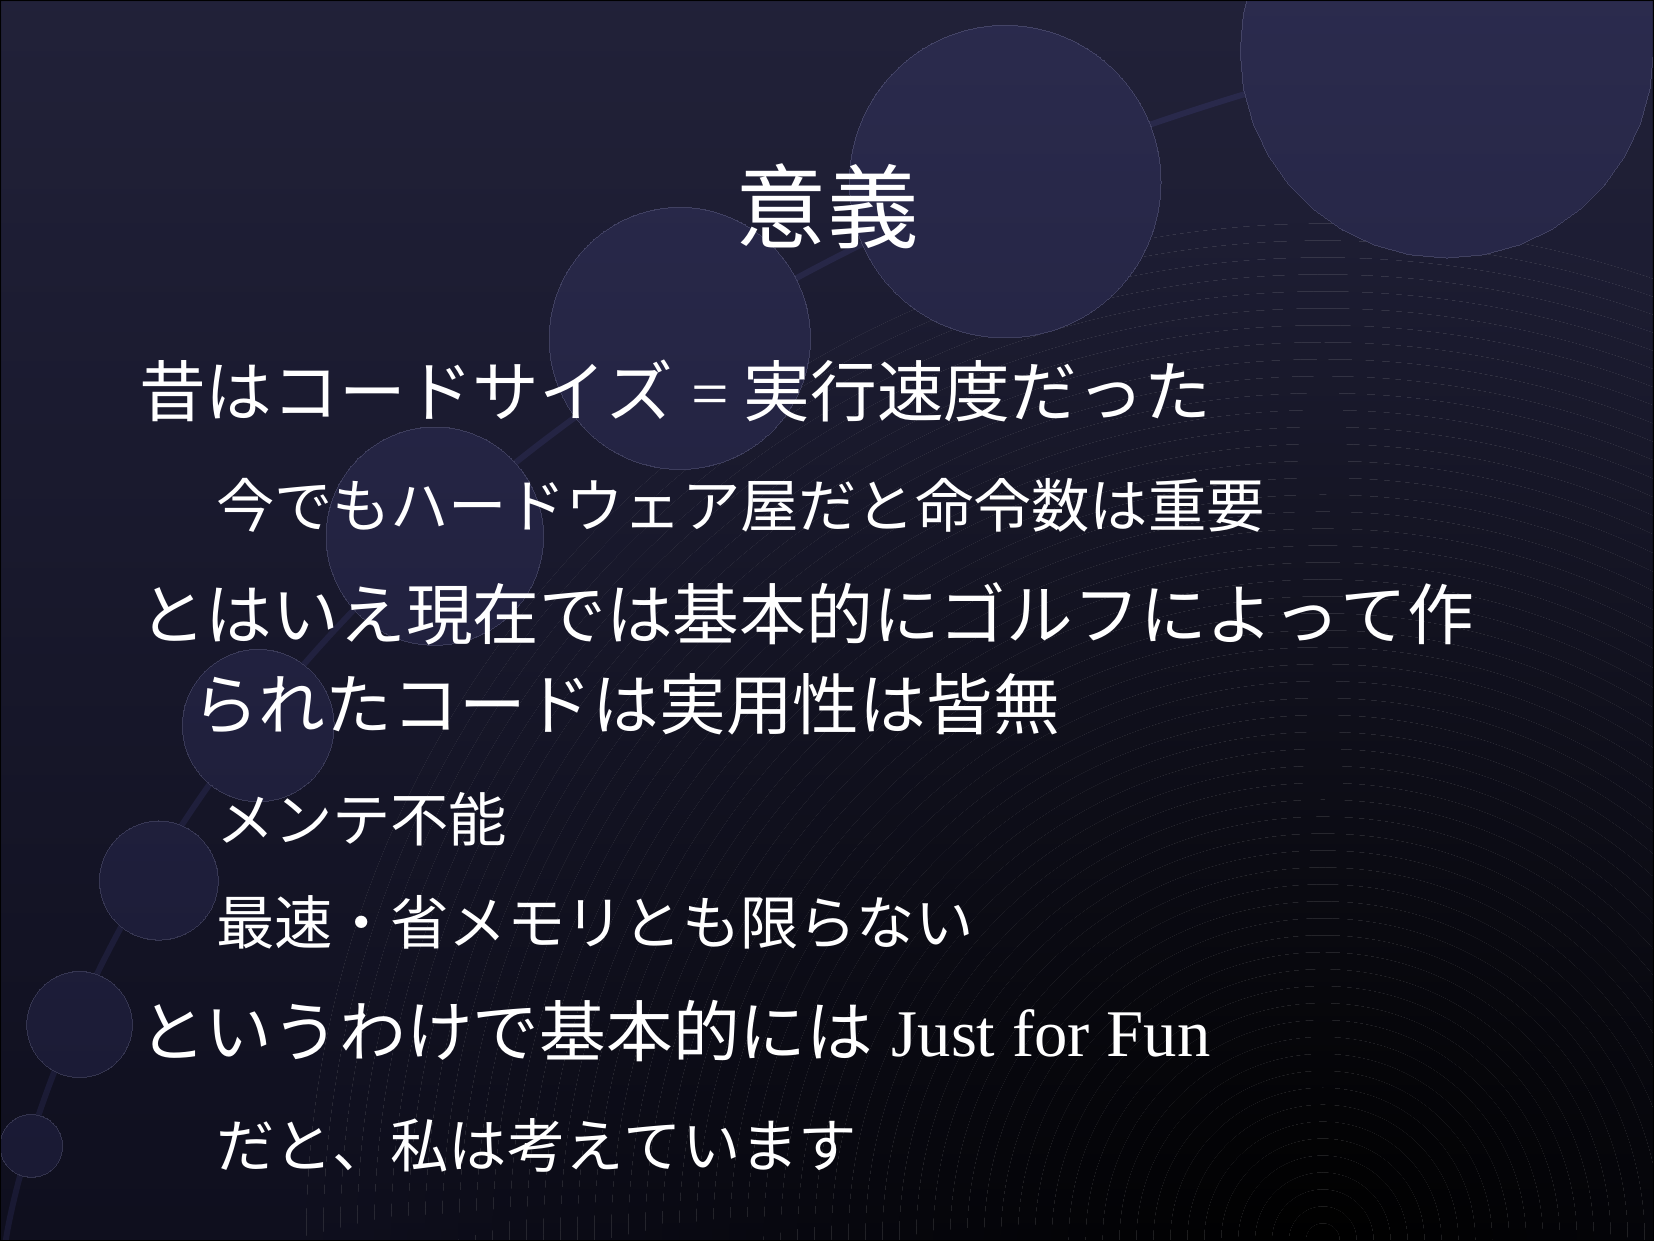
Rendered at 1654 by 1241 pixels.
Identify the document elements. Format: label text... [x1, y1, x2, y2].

list 昔はコードサイズ=実行速度だった 今でもハードウェア屋だと命令数は重要 とはいえ現在では基本的にゴルフによって作られたコードは実用性は皆無 メンテ不能 最速・省メモリとも限らない というわけで基本的にはJust for Fun だと、私は考えています [121, 344, 1534, 1127]
title 意義 [121, 102, 1534, 311]
